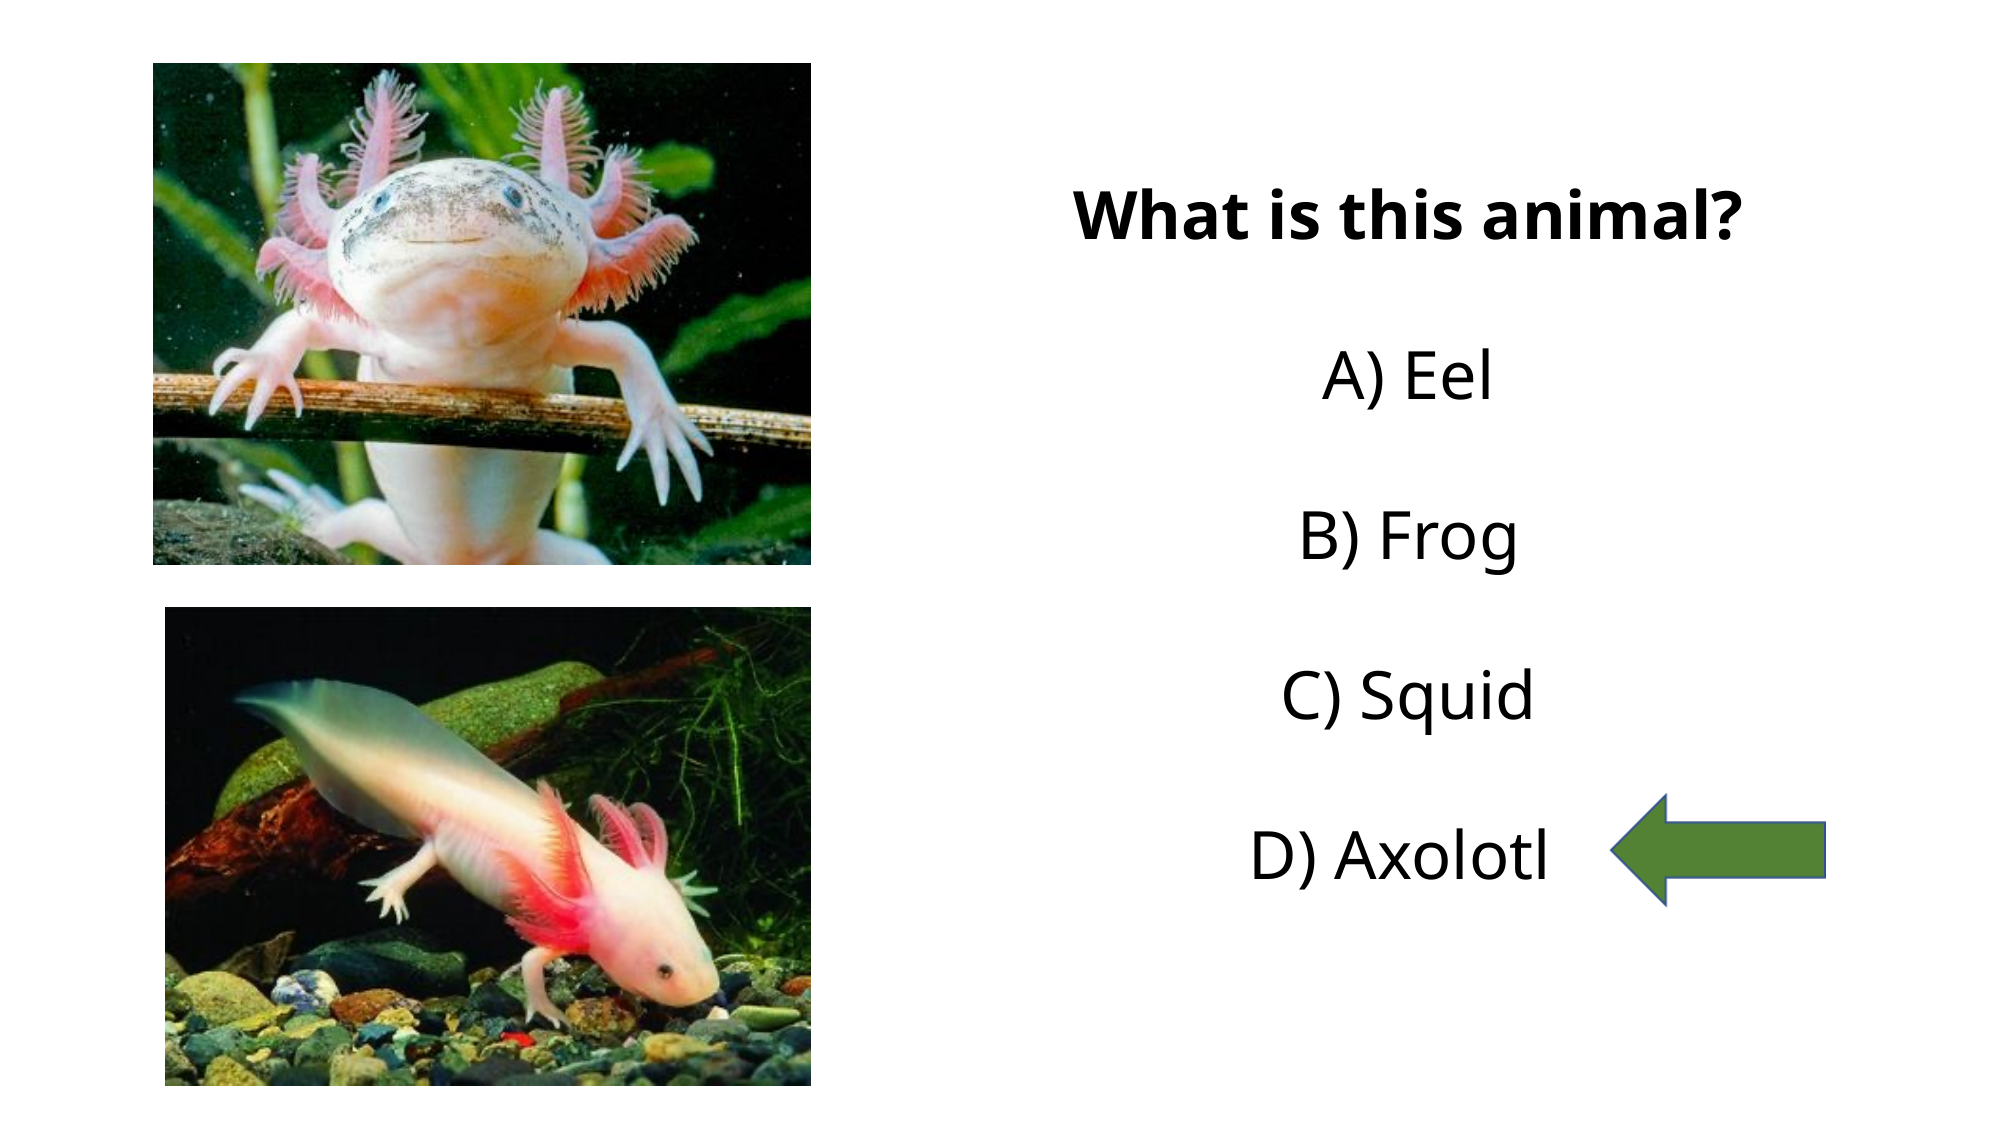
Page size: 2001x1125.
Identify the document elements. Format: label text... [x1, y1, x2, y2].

text_box What is this animal? A) Eel B) Frog C) Squid D) Axolotl [973, 165, 1844, 908]
picture [165, 607, 811, 1086]
picture [153, 63, 811, 565]
picture [1609, 792, 1826, 908]
